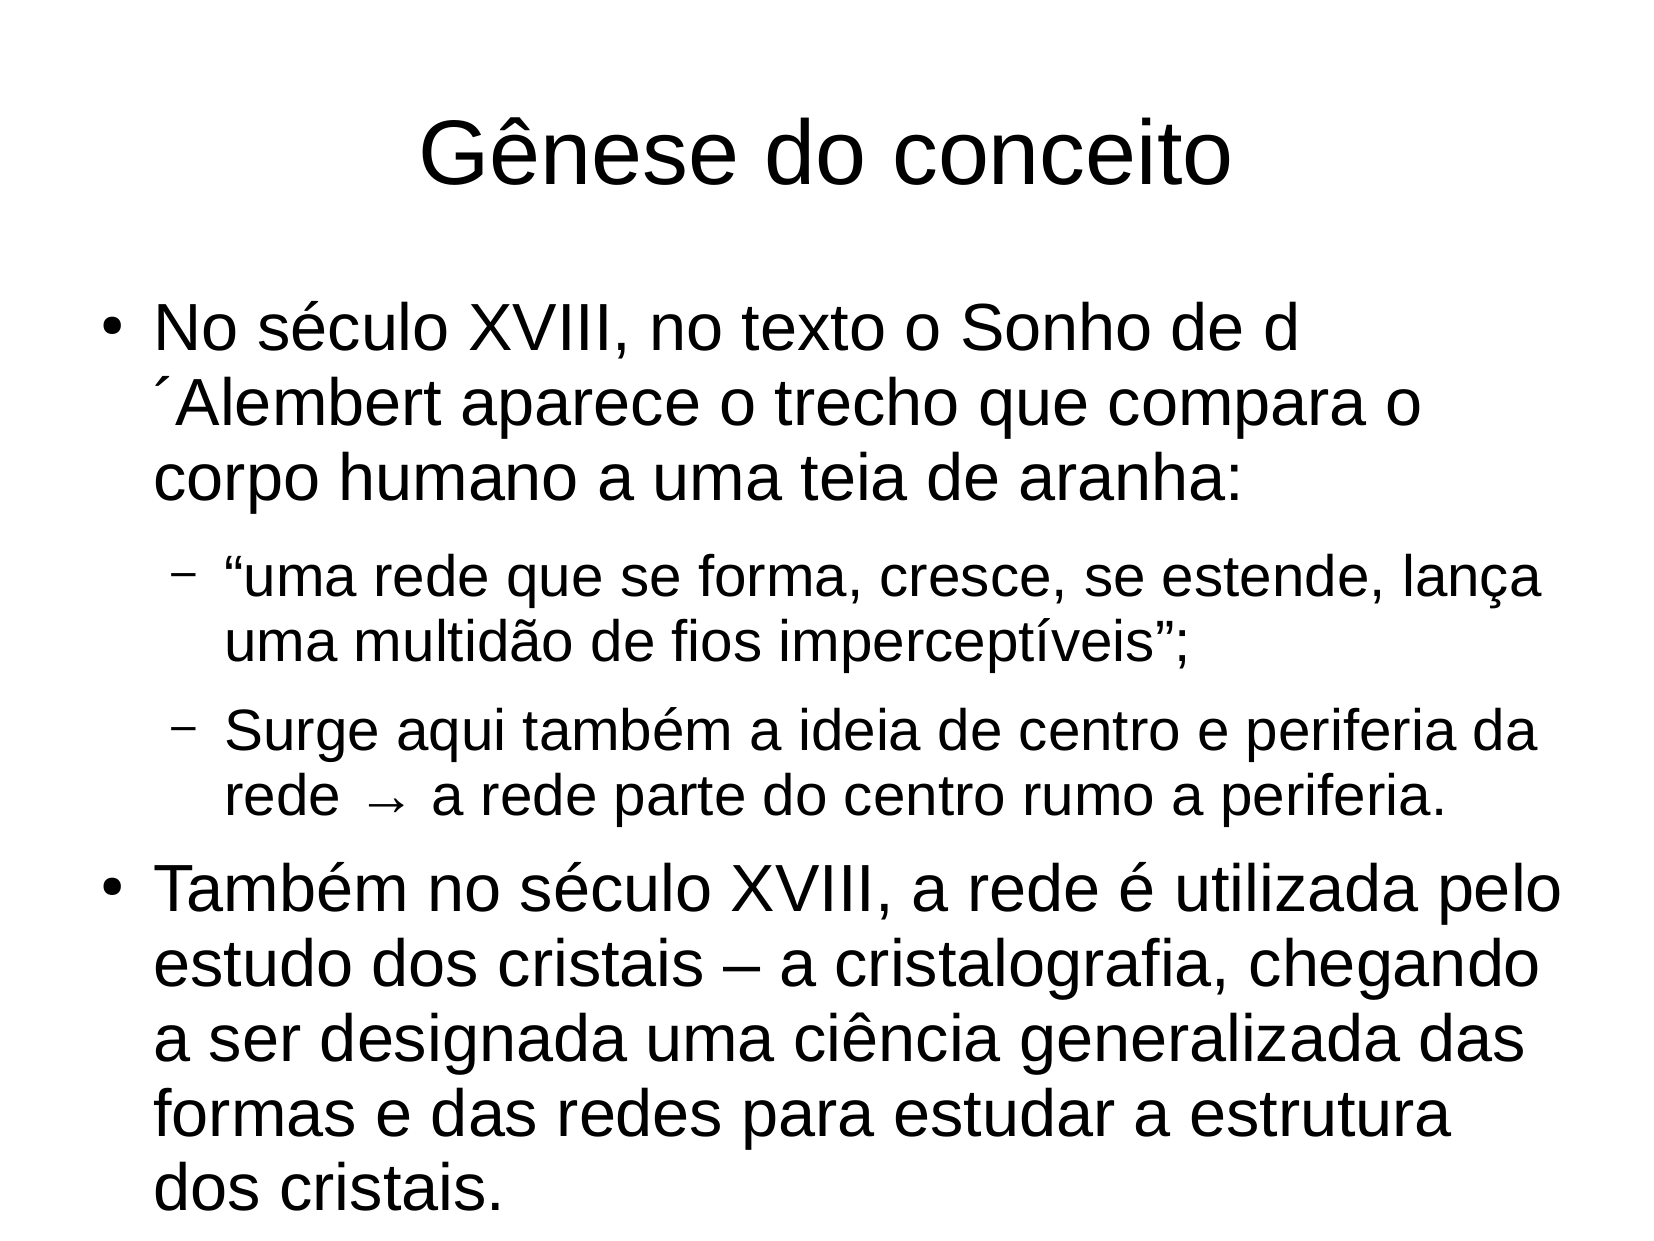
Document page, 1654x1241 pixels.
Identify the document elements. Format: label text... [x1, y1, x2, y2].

list No século XVIII, no texto o Sonho de d´Alembert aparece o trecho que compara o corpo humano a uma teia de aranha: “uma rede que se forma, cresce, se estende, lança uma multidão de fios imperceptíveis”; Surge aqui também a ideia de centro e periferia da rede → a rede parte do centro rumo a periferia. Também no século XVIII, a rede é utilizada pelo estudo dos cristais – a cristalografia, chegando a ser designada uma ciência generalizada das formas e das redes para estudar a estrutura dos cristais. [82, 290, 1571, 1225]
title Gênese do conceito [82, 49, 1571, 257]
